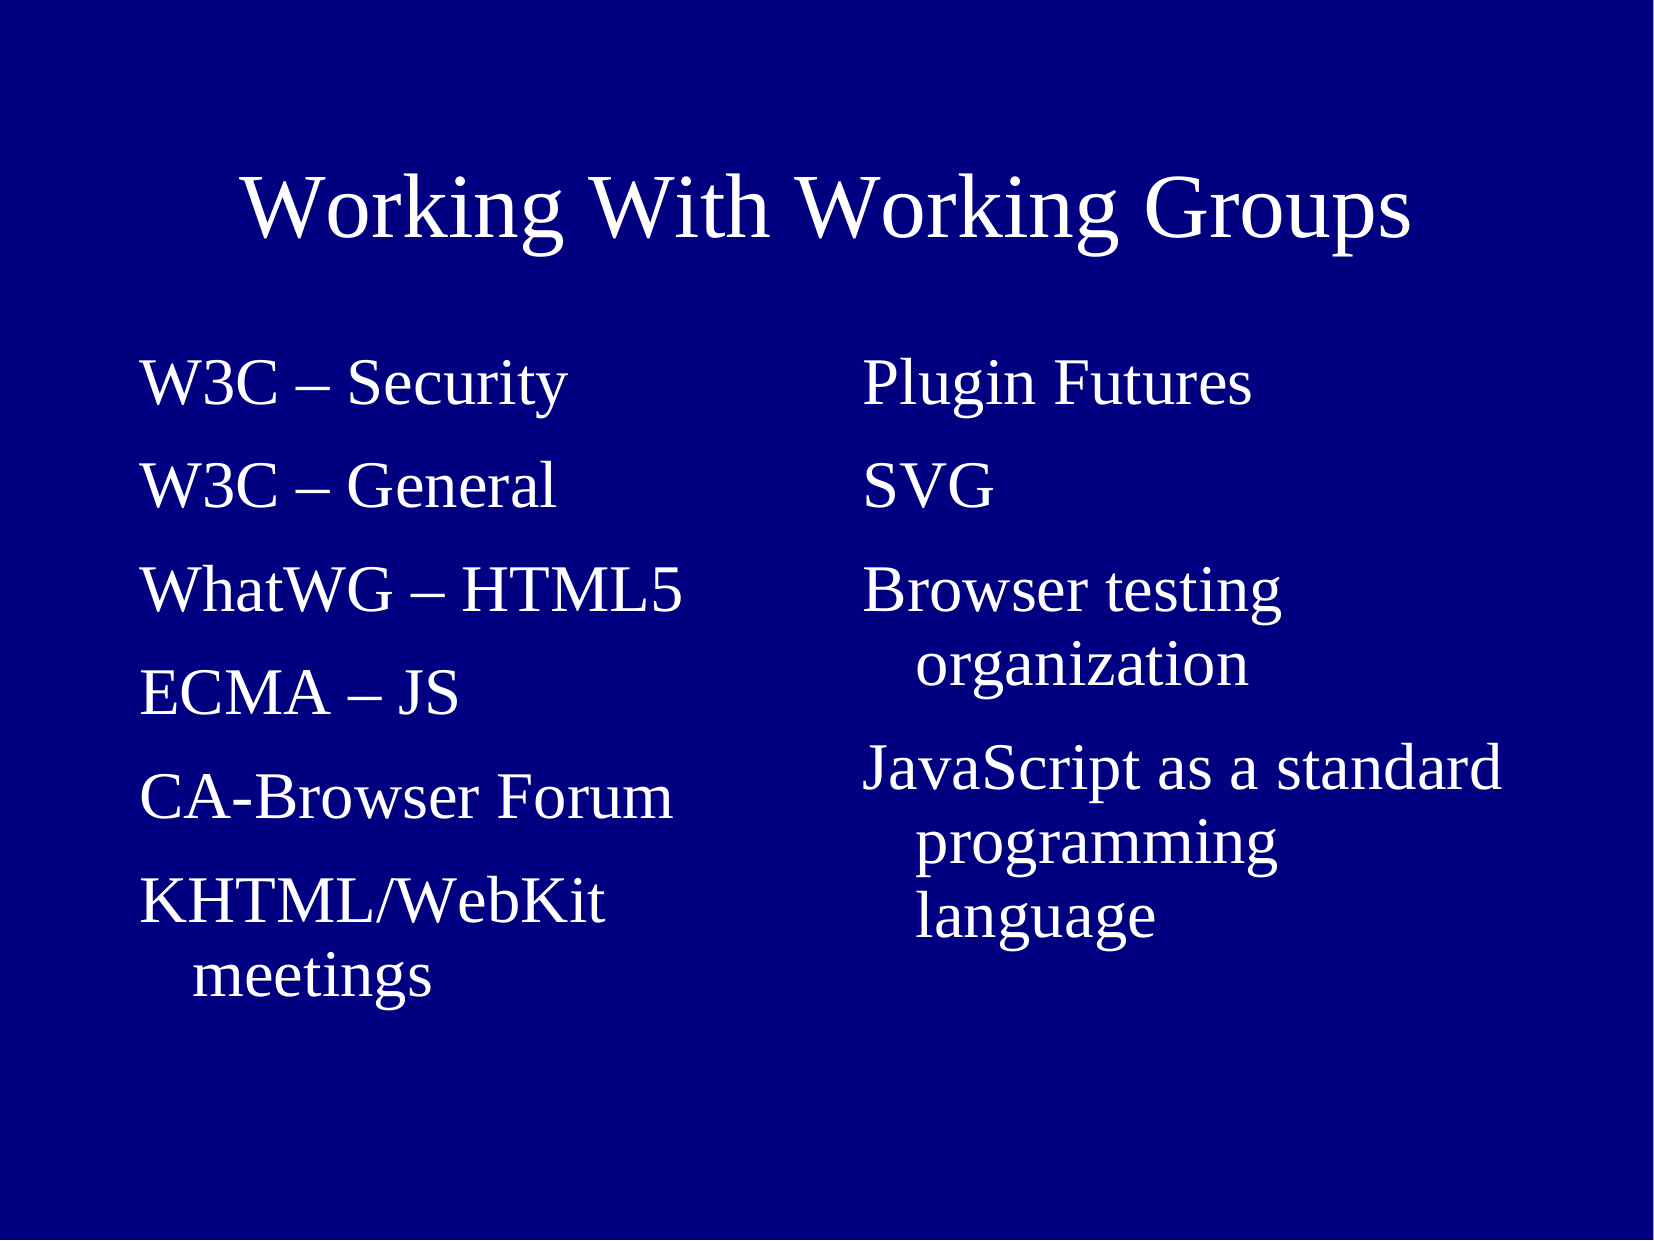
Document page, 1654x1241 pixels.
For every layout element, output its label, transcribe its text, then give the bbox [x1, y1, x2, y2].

list W3C – Security W3C – General WhatWG – HTML5 ECMA – JS CA-Browser Forum KHTML/WebKit meetings [121, 344, 811, 1127]
title Working With Working Groups [121, 102, 1534, 311]
list Plugin Futures SVG Browser testing organization JavaScript as a standard programming language [844, 344, 1534, 1127]
